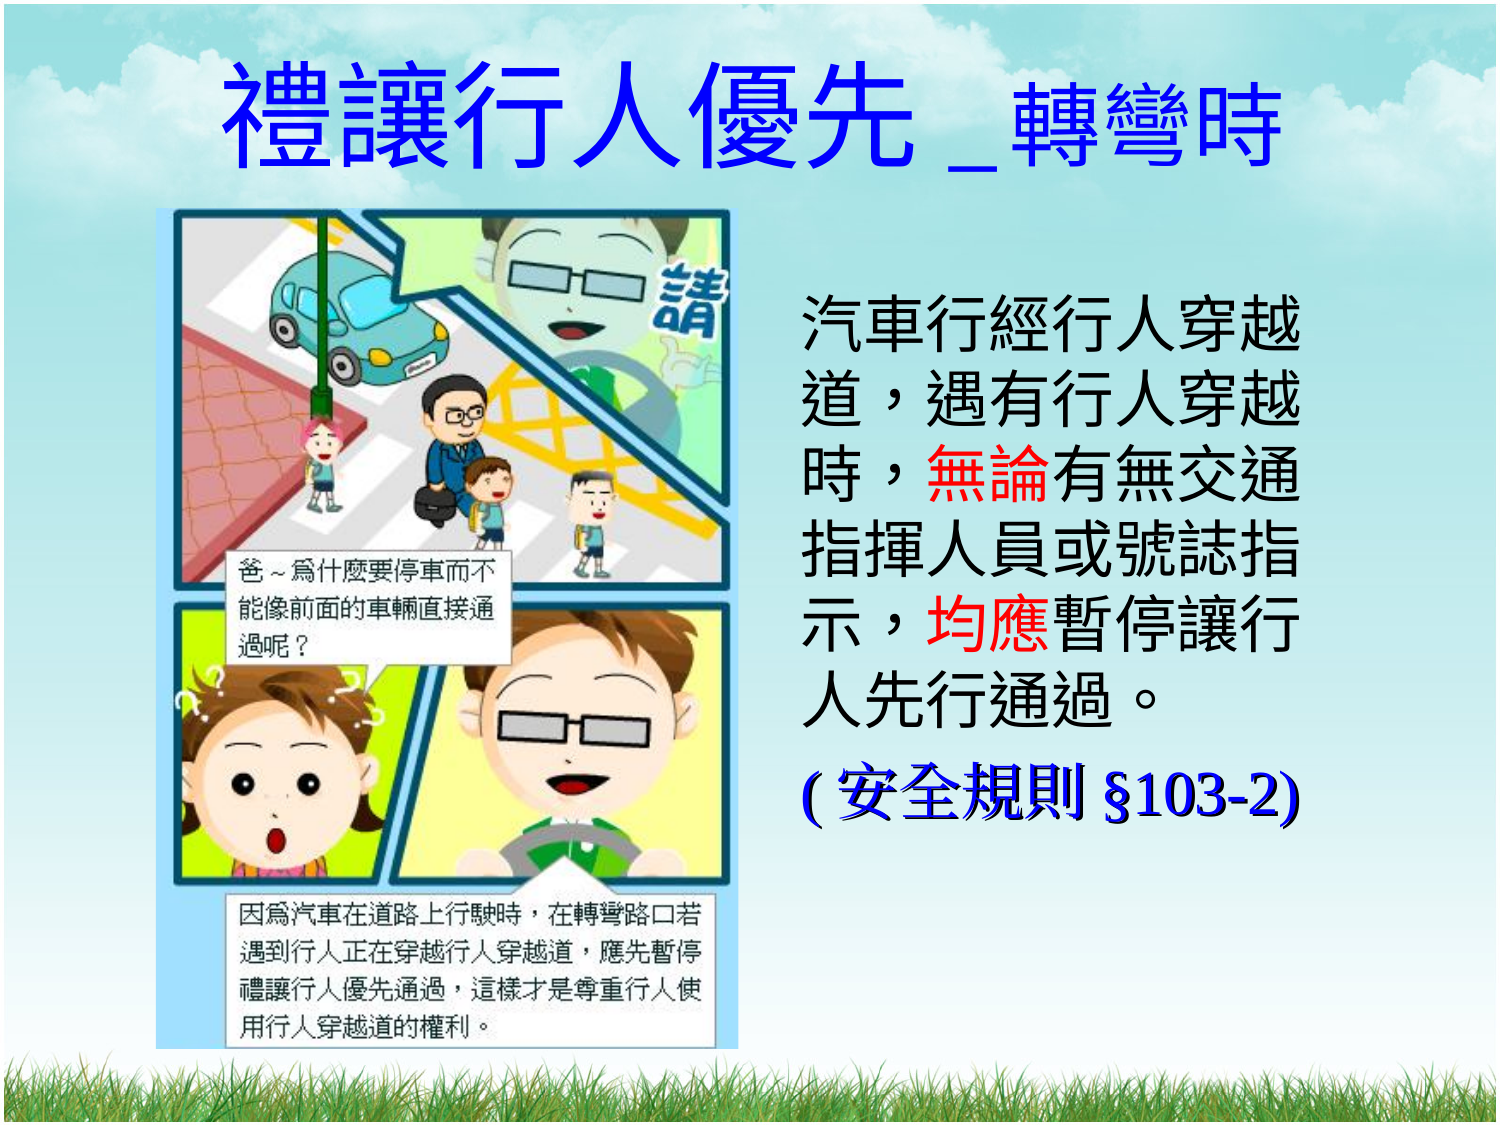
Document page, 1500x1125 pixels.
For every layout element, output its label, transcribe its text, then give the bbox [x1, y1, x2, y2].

picture [0, 0, 1500, 1125]
list 汽車行經行人穿越道，遇有行人穿越時，無論有無交通指揮人員或號誌指示，均應暫停讓行人先行通過。 (安全規則§103-2) [785, 276, 1333, 956]
text_box 禮讓行人優先_轉彎時 [76, 18, 1427, 207]
